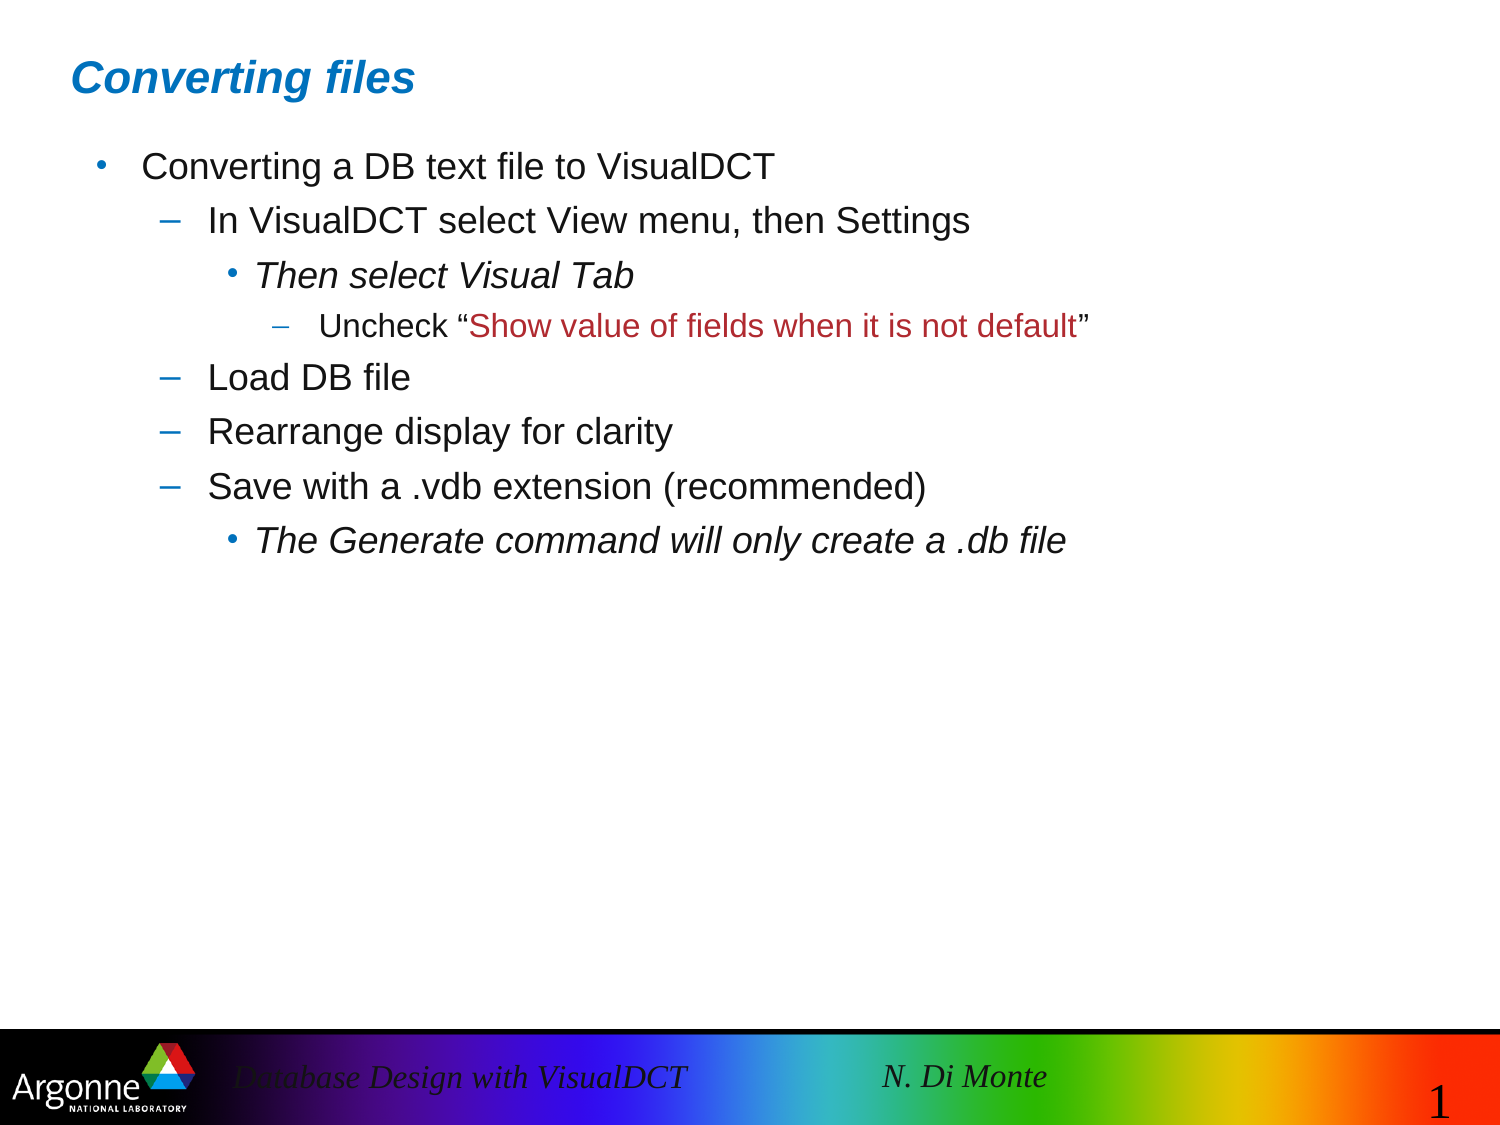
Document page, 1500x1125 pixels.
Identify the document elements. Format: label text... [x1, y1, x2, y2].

list Converting a DB text file to VisualDCT In VisualDCT select View menu, then Settings Then select Visual Tab Uncheck “Show value of fields when it is not default” Load DB file Rearrange display for clarity Save with a .vdb extension (recommended) The Generate command will only create a .db file [80, 134, 1424, 733]
title Converting files [55, 54, 1361, 112]
picture [0, 1029, 1500, 1125]
